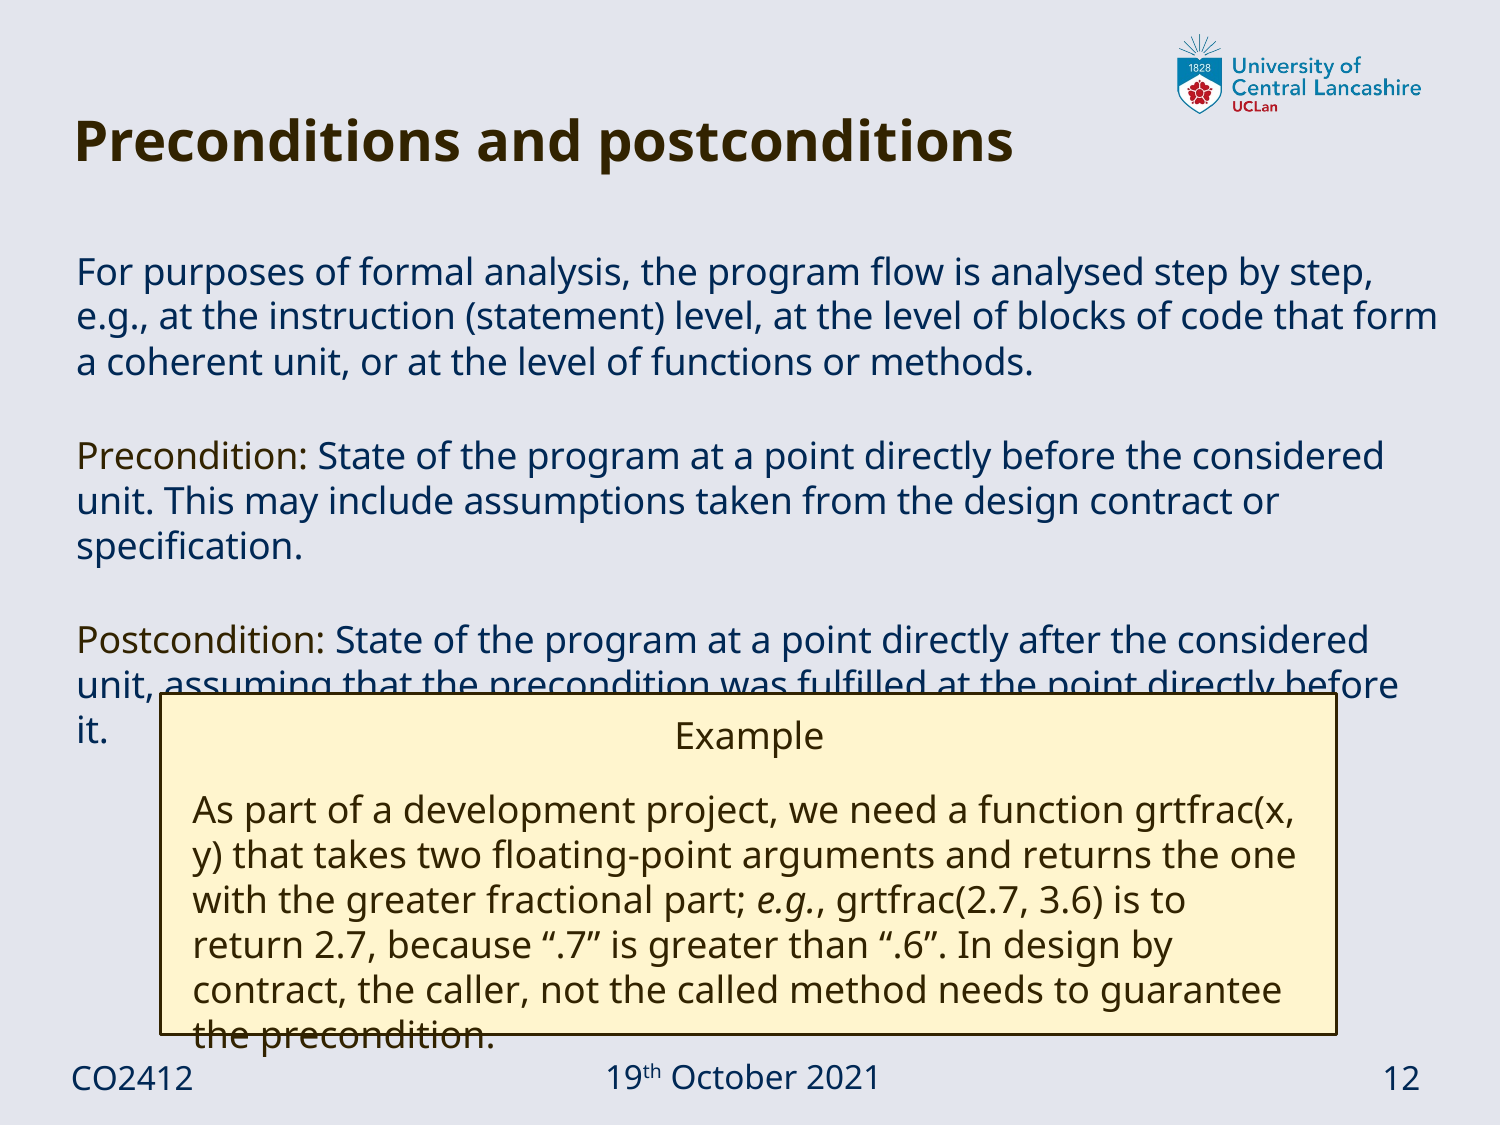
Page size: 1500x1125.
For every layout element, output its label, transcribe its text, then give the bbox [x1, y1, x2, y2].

text_box [343, 1030, 354, 1035]
text_box [389, 1030, 399, 1035]
text_box Example As part of a development project, we need a function grtfrac(x, y) that takes two floating-point arguments and returns the one with the greater fractional part; e.g., grtfrac(2.7, 3.6) is to return 2.7, because “.7” is greater than “.6”. In design by contract, the caller, not the called method needs to guarantee the precondition. [177, 704, 1322, 1019]
text_box [234, 1030, 244, 1035]
text_box [212, 1030, 222, 1035]
title Preconditions and postconditions [58, 93, 1475, 186]
text_box [469, 1030, 479, 1035]
text_box [266, 1030, 276, 1035]
text_box [445, 1030, 456, 1035]
text_box [211, 1019, 400, 1035]
text_box [304, 1030, 314, 1035]
picture [1177, 34, 1421, 93]
text_box For purposes of formal analysis, the program flow is analysed step by step, e.g., at the instruction (statement) level, at the level of blocks of code that form a coherent unit, or at the level of functions or methods. Precondition: State of the program at a point directly before the considered unit. This may include assumptions taken from the design contract or specification. Postcondition: State of the program at a point directly after the considered unit, assuming that the precondition was fulfilled at the point directly before it. [59, 240, 1457, 669]
text_box [160, 693, 1337, 1035]
text_box [367, 1030, 377, 1035]
